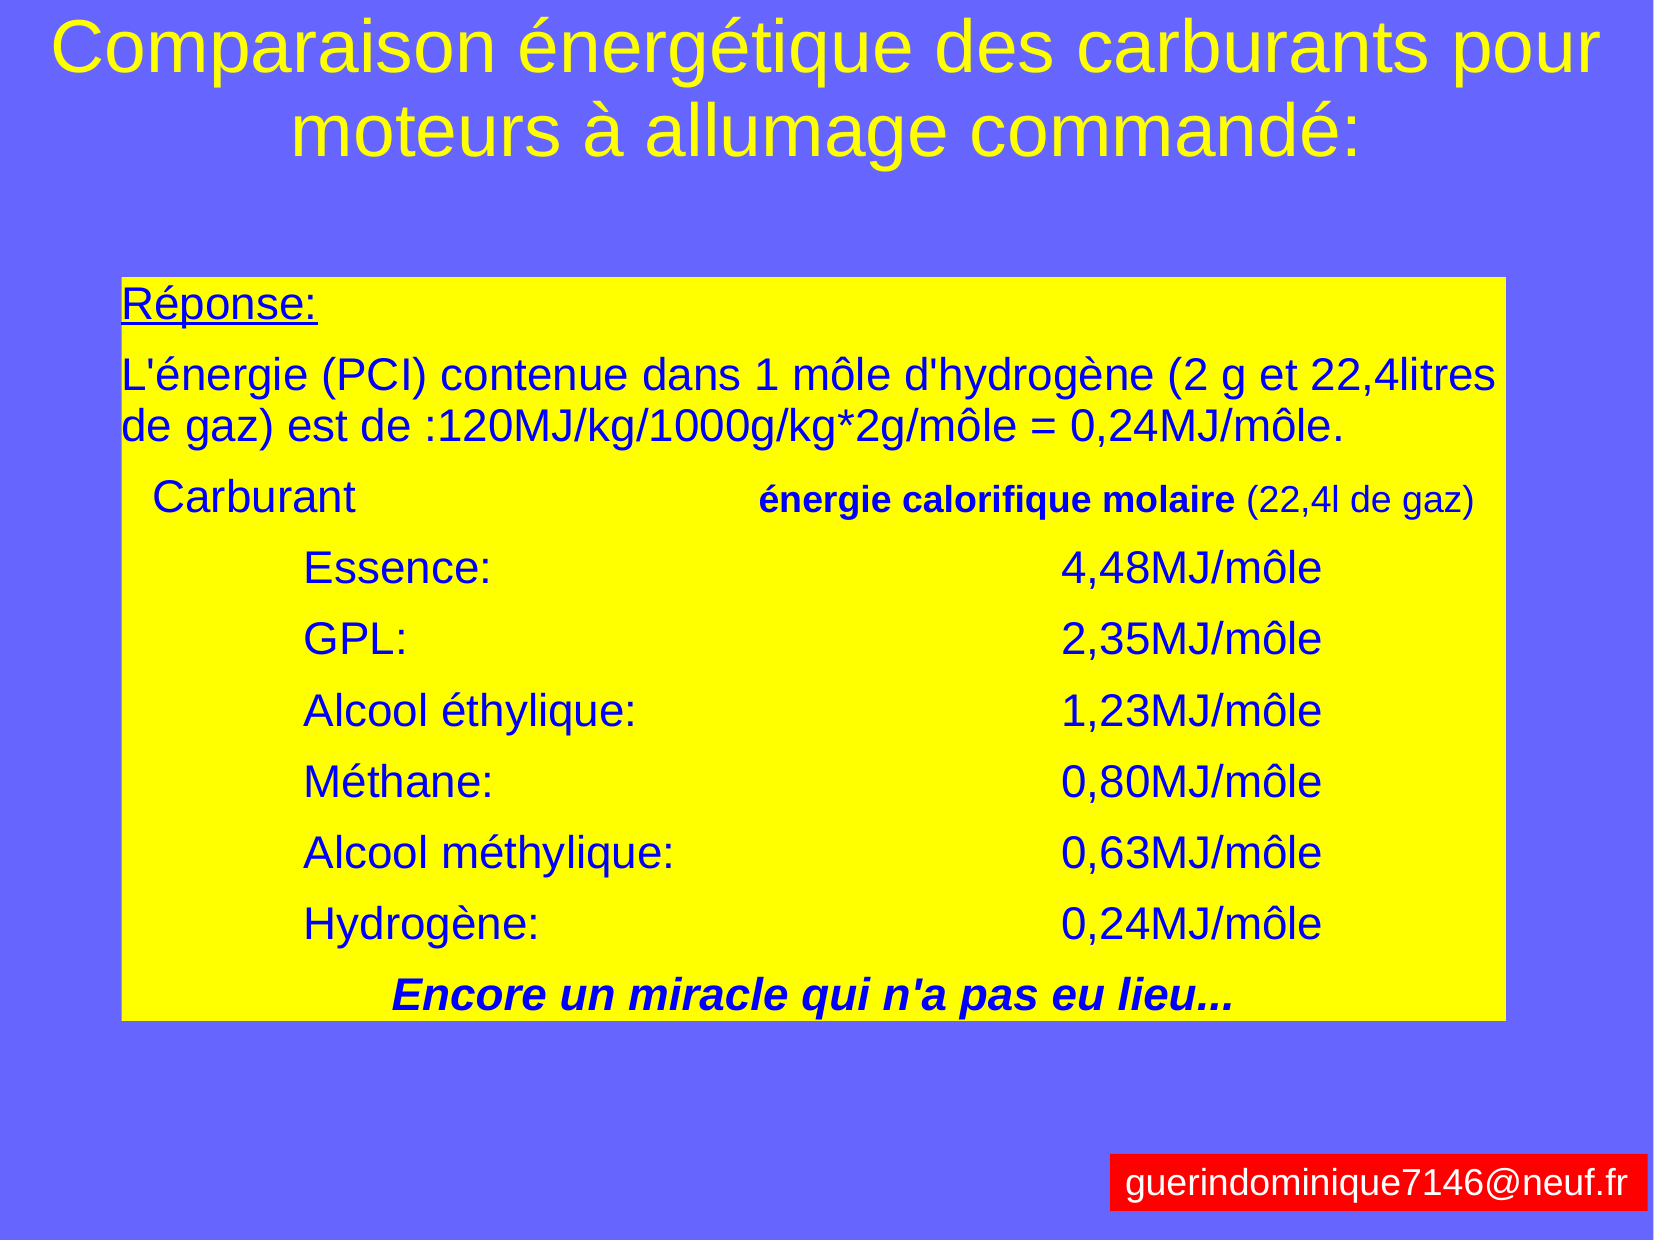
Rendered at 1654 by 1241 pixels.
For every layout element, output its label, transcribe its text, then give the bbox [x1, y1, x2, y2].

subtitle Réponse: L'énergie (PCI) contenue dans 1 môle d'hydrogène (2 g et 22,4litres de gaz) est de :120MJ/kg/1000g/kg*2g/môle = 0,24MJ/môle. Carburant énergie calorifique molaire (22,4l de gaz) Essence: 4,48MJ/môle GPL: 2,35MJ/môle Alcool éthylique: 1,23MJ/môle Méthane: 0,80MJ/môle Alcool méthylique: 0,63MJ/môle Hydrogène: 0,24MJ/môle Encore un miracle qui n'a pas eu lieu... [121, 277, 1506, 1021]
text_box guerindominique7146@neuf.fr [1110, 1153, 1648, 1211]
title Comparaison énergétique des carburants pour moteurs à allumage commandé: [29, 4, 1625, 173]
